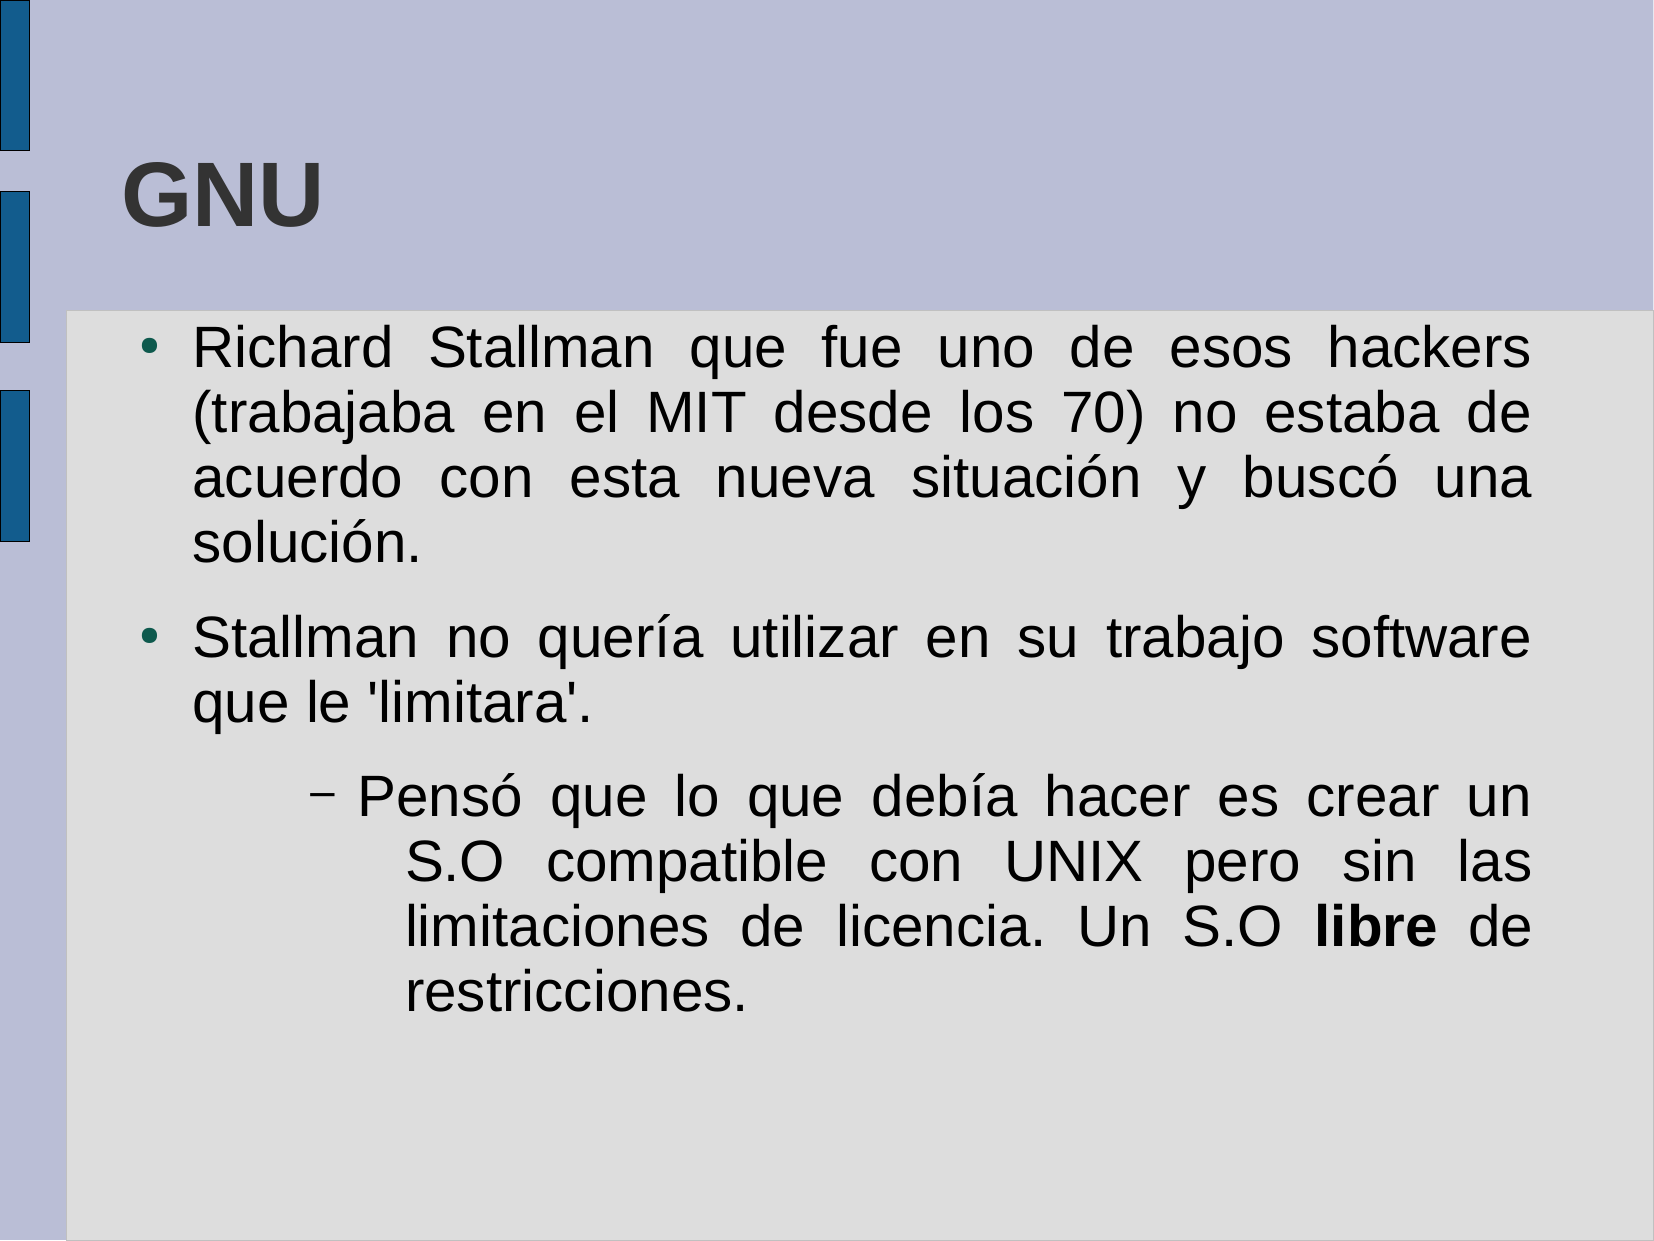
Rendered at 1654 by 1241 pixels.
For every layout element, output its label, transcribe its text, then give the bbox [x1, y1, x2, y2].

title GNU [121, 98, 1534, 291]
list Richard Stallman que fue uno de esos hackers (trabajaba en el MIT desde los 70) no estaba de acuerdo con esta nueva situación y buscó una solución. Stallman no quería utilizar en su trabajo software que le 'limitara'. Pensó que lo que debía hacer es crear un S.O compatible con UNIX pero sin las limitaciones de licencia. Un S.O libre de restricciones. [121, 314, 1534, 1082]
